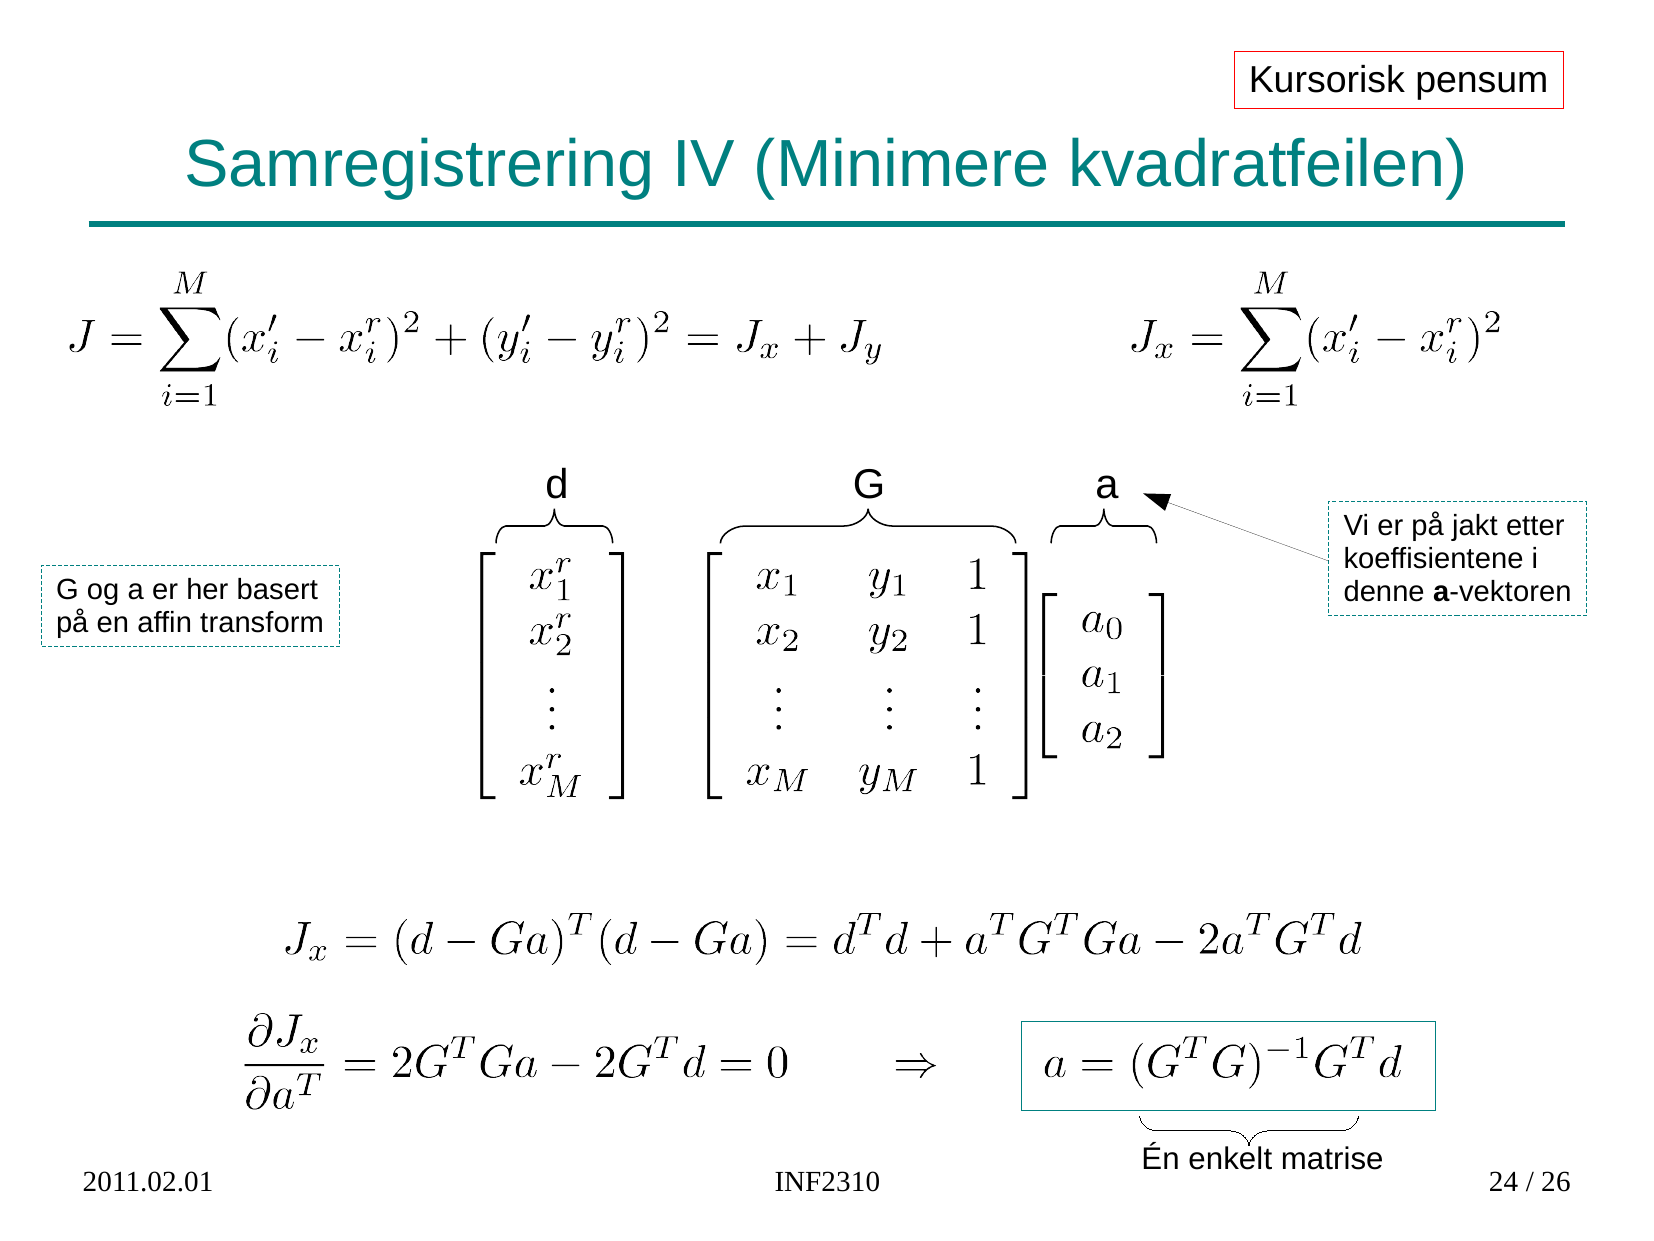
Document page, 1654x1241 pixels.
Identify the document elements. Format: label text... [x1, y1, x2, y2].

picture [1022, 1022, 1414, 1110]
text_box Vi er på jakt etter koeffisientene i denne a-vektoren [1328, 501, 1586, 616]
text_box G [838, 449, 901, 516]
title Samregistrering IV (Minimere kvadratfeilen) [123, 98, 1530, 221]
text_box a [1080, 449, 1134, 516]
text_box d [530, 449, 584, 516]
picture [63, 265, 889, 408]
text_box Én enkelt matrise [1126, 1133, 1400, 1184]
picture [240, 1009, 1414, 1111]
text_box Kursorisk pensum [1234, 51, 1564, 109]
picture [1125, 265, 1506, 408]
picture [462, 546, 1182, 804]
text_box G og a er her basert på en affin transform [41, 565, 340, 647]
picture [279, 909, 1375, 969]
